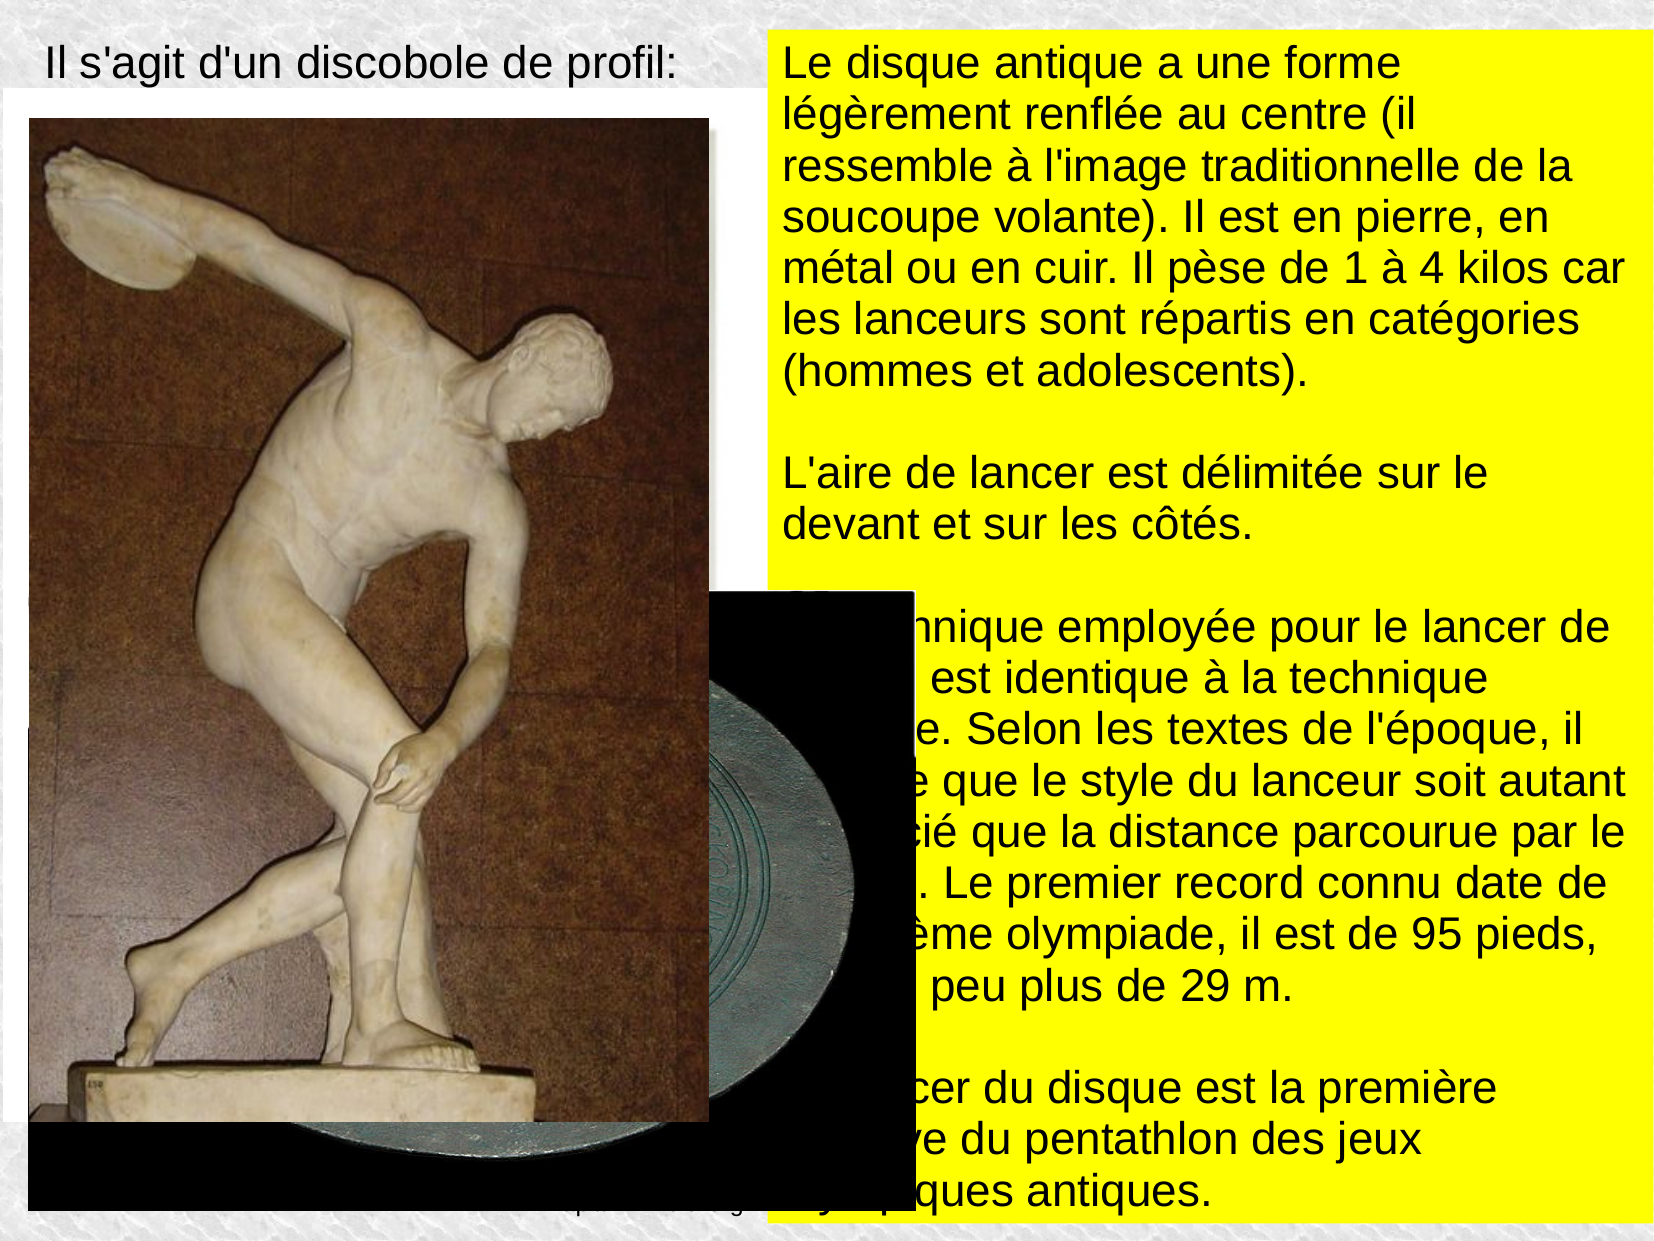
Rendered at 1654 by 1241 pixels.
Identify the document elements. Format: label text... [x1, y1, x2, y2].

text_box Il s'agit d'un discobole de profil: [29, 29, 767, 96]
text_box Le disque antique a une forme légèrement renflée au centre (il ressemble à l'image traditionnelle de la soucoupe volante). Il est en pierre, en métal ou en cuir. Il pèse de 1 à 4 kilos car les lanceurs sont répartis en catégories (hommes et adolescents). L'aire de lancer est délimitée sur le devant et sur les côtés. La technique employée pour le lancer de disque est identique à la technique actuelle. Selon les textes de l'époque, il semble que le style du lanceur soit autant apprécié que la distance parcourue par le disque. Le premier record connu date de la 70 ième olympiade, il est de 95 pieds, soit un peu plus de 29 m. Le lancer du disque est la première épreuve du pentathlon des jeux olympiques antiques. [767, 29, 1654, 1218]
picture [0, 0, 1654, 1241]
text_box http://fr.vikidia.org [532, 1211, 857, 1239]
